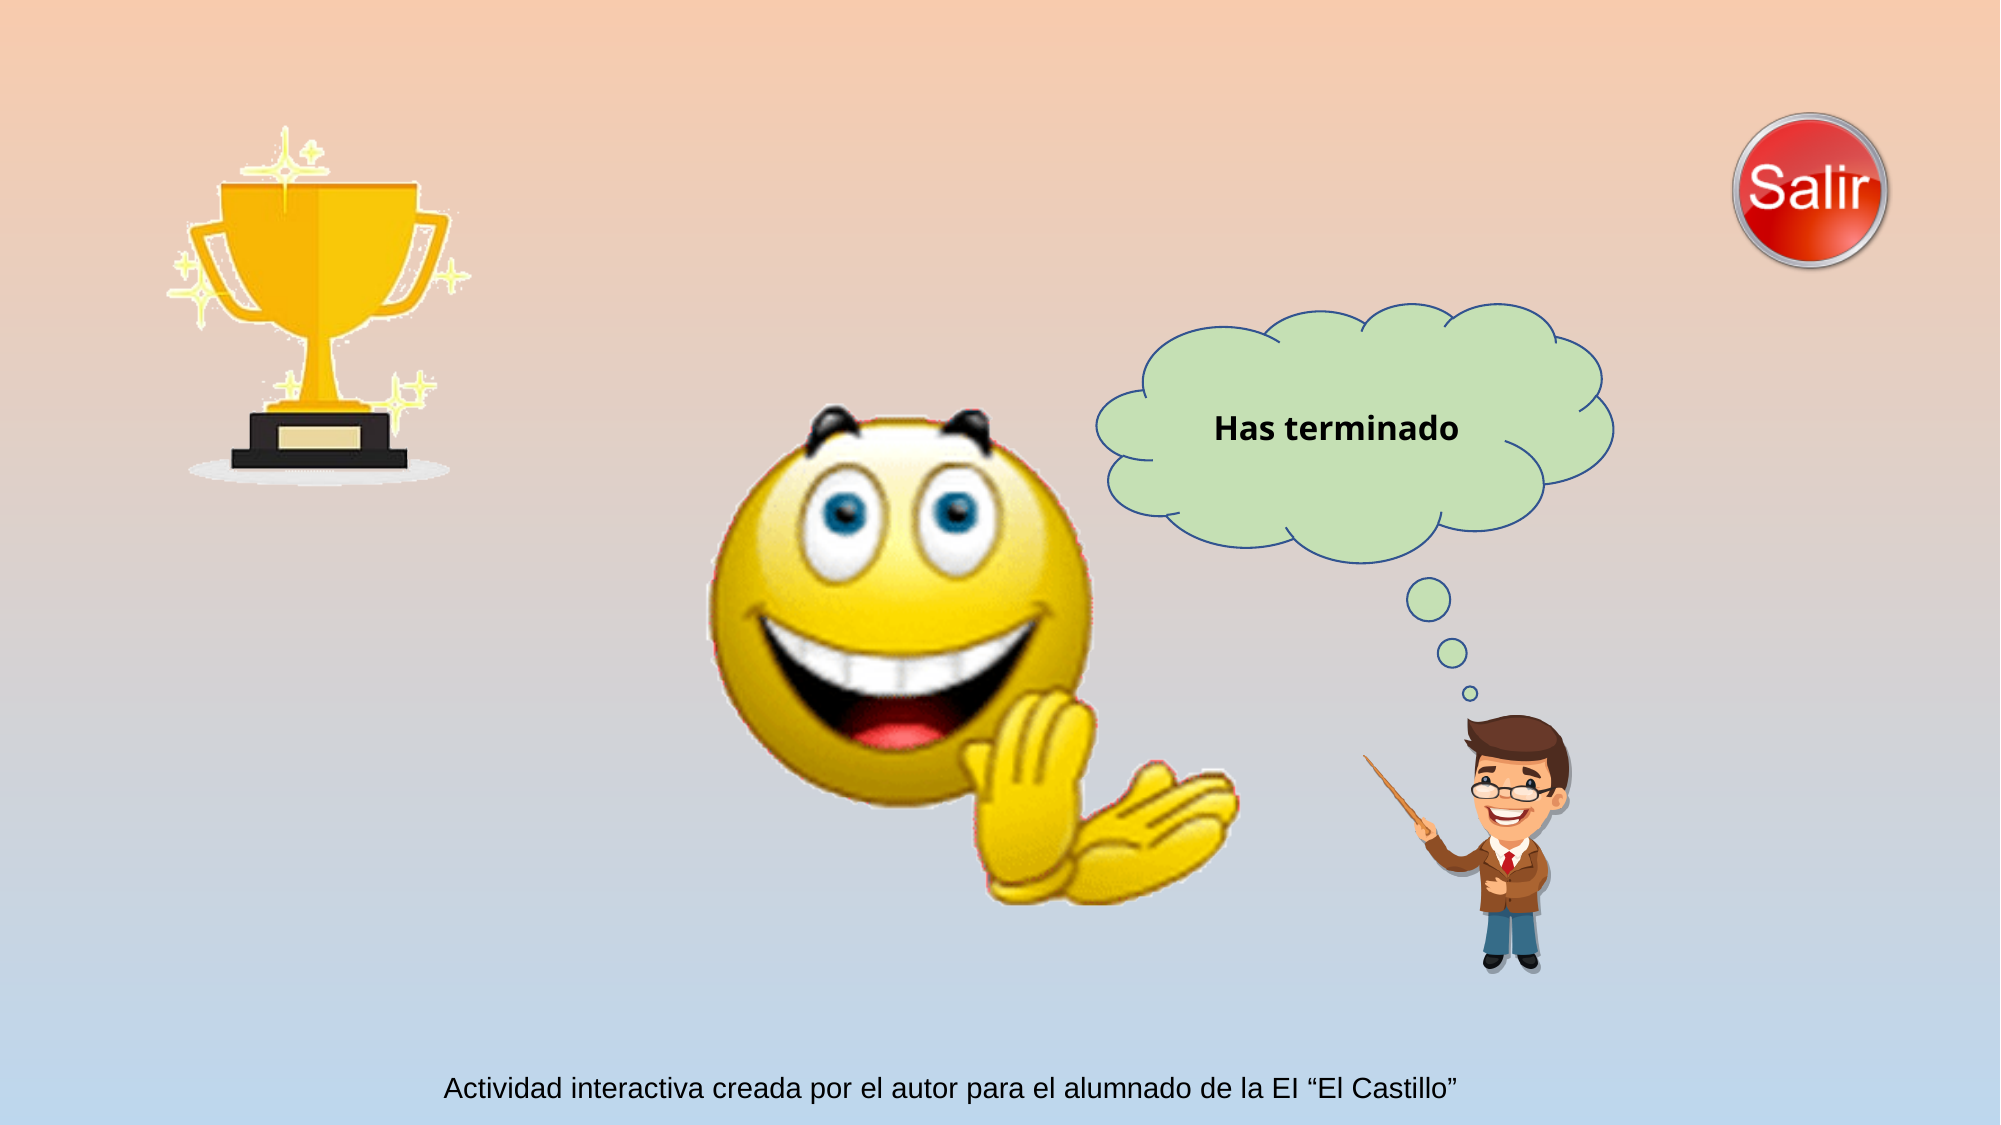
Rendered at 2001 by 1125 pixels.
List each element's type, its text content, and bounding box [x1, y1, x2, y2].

text_box Has terminado [1437, 638, 1467, 668]
picture [1363, 715, 1573, 975]
picture [1730, 111, 1893, 274]
text_box Has terminado [1096, 304, 1614, 564]
text_box Has terminado [1407, 578, 1451, 622]
picture [37, 21, 600, 585]
text_box Actividad interactiva creada por el autor para el alumnado de la EI “El Castillo” [428, 1061, 1531, 1112]
picture [698, 375, 1261, 947]
